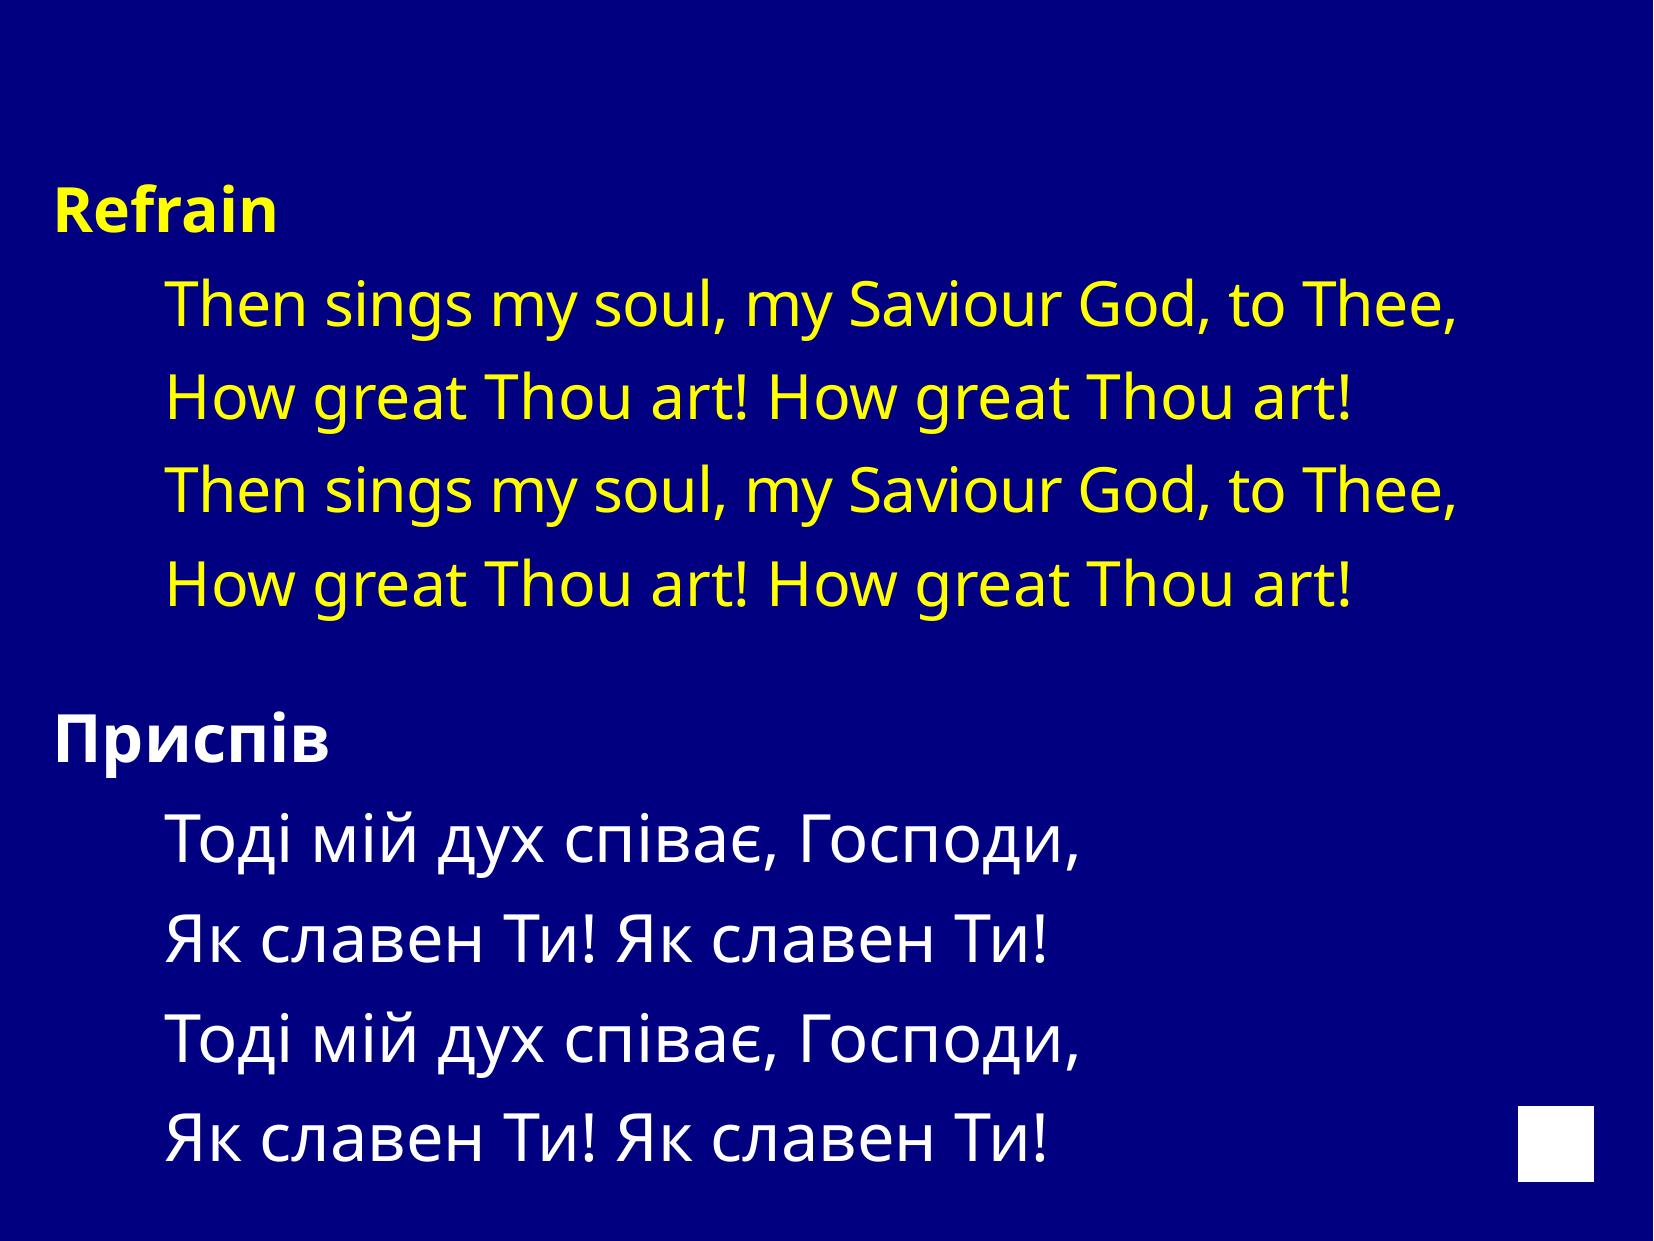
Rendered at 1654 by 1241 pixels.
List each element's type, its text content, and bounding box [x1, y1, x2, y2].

text_box Refrain Then sings my soul, my Saviour God, to Thee, How great Thou art! How great Thou art! Then sings my soul, my Saviour God, to Thee, How great Thou art! How great Thou art! [37, 150, 1651, 638]
text_box Приспів Тоді мій дух співає, Господи, Як славен Ти! Як славен Ти! Тоді мій дух співає, Господи, Як славен Ти! Як славен Ти! [37, 675, 1576, 1163]
text_box [1518, 1106, 1594, 1182]
